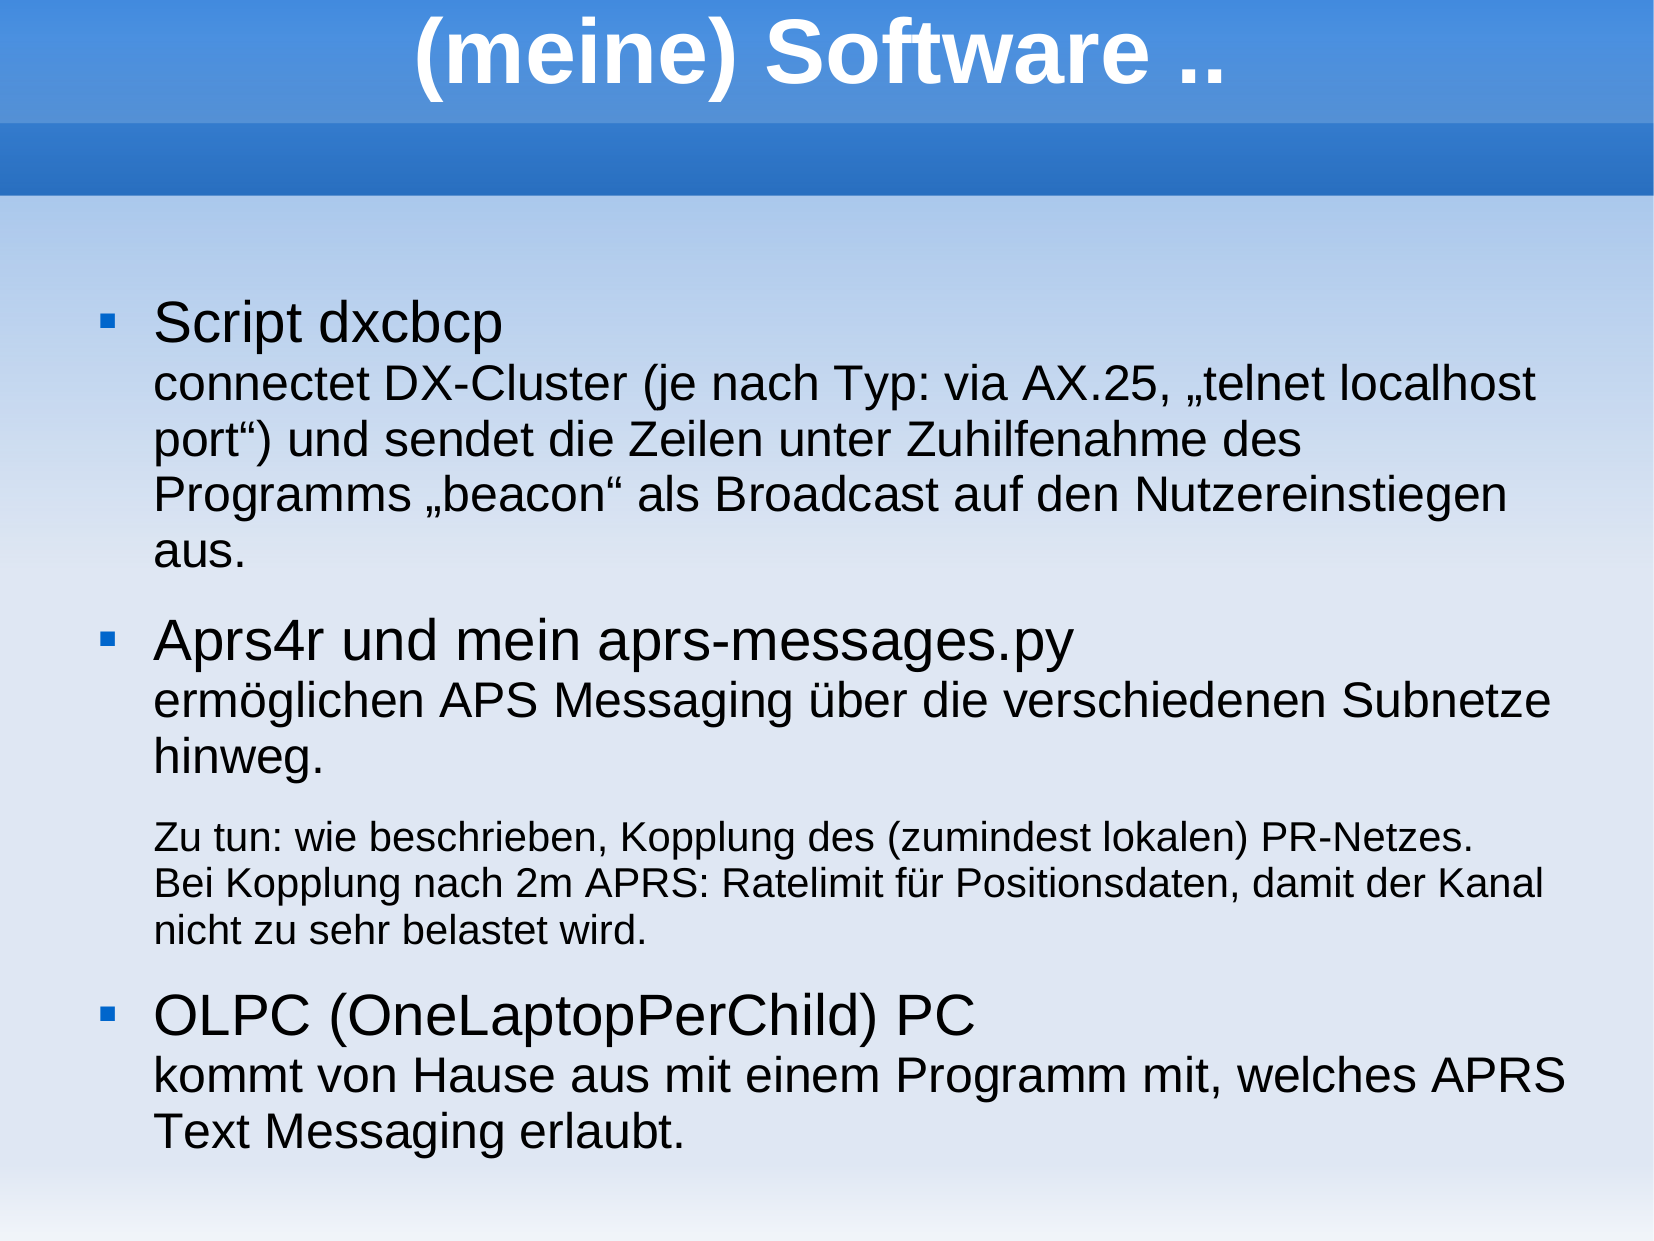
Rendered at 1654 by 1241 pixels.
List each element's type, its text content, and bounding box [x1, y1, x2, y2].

list Script dxcbcp connectet DX-Cluster (je nach Typ: via AX.25, „telnet localhost port“) und sendet die Zeilen unter Zuhilfenahme des Programms „beacon“ als Broadcast auf den Nutzereinstiegen aus. Aprs4r und mein aprs-messages.py ermöglichen APS Messaging über die verschiedenen Subnetze hinweg. Zu tun: wie beschrieben, Kopplung des (zumindest lokalen) PR-Netzes. Bei Kopplung nach 2m APRS: Ratelimit für Positionsdaten, damit der Kanal nicht zu sehr belastet wird. OLPC (OneLaptopPerChild) PC kommt von Hause aus mit einem Programm mit, welches APRS Text Messaging erlaubt. [82, 290, 1571, 1236]
title (meine) Software .. [76, 1, 1565, 207]
picture [0, 0, 1654, 1241]
